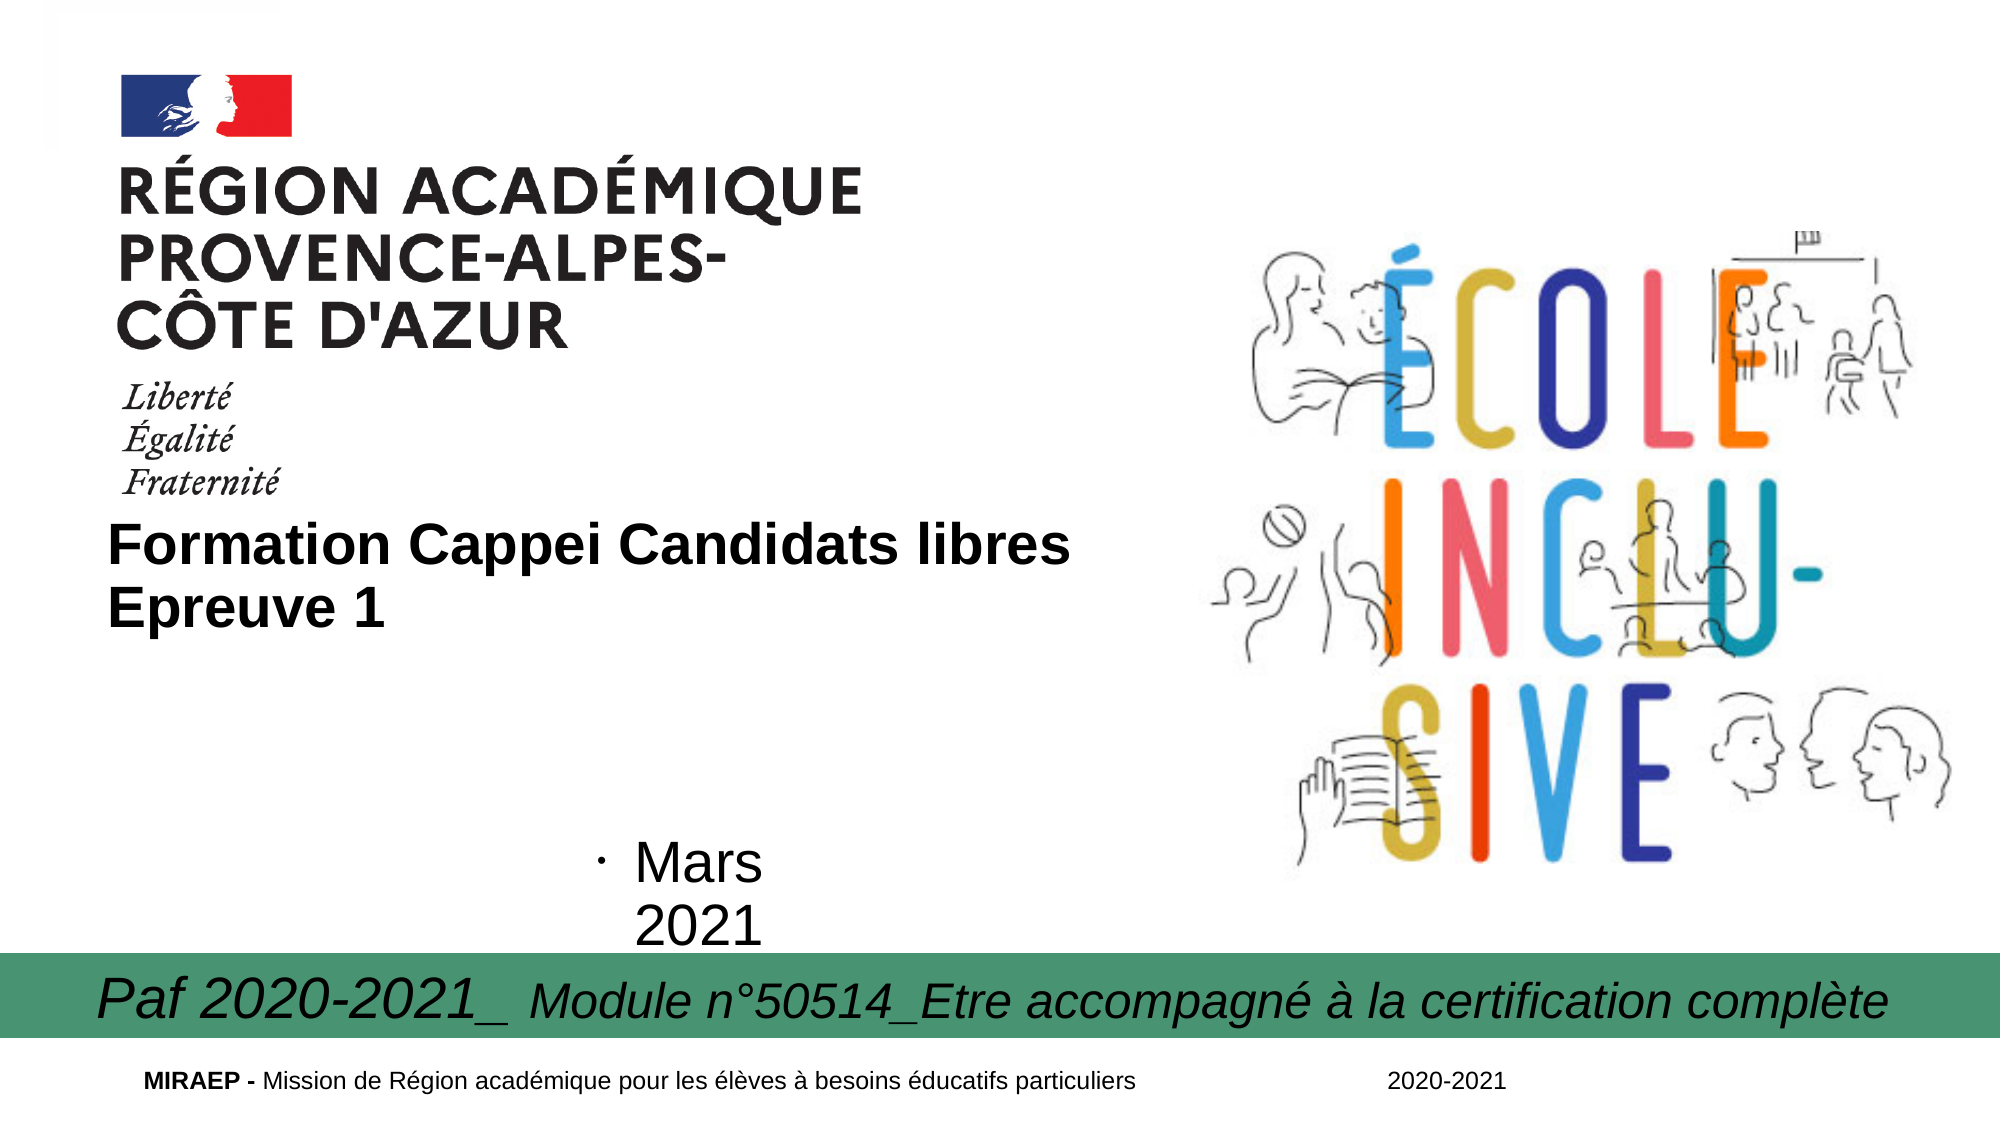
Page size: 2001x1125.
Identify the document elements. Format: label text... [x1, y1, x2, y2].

list Mars 2021 [582, 825, 922, 911]
picture [1114, 231, 2000, 894]
title Formation Cappei Candidats libres Epreuve 1 [92, 506, 1122, 805]
text_box Paf 2020-2021_ Module n°50514_Etre accompagné à la certification complète [0, 953, 2000, 1038]
picture [44, 0, 922, 557]
